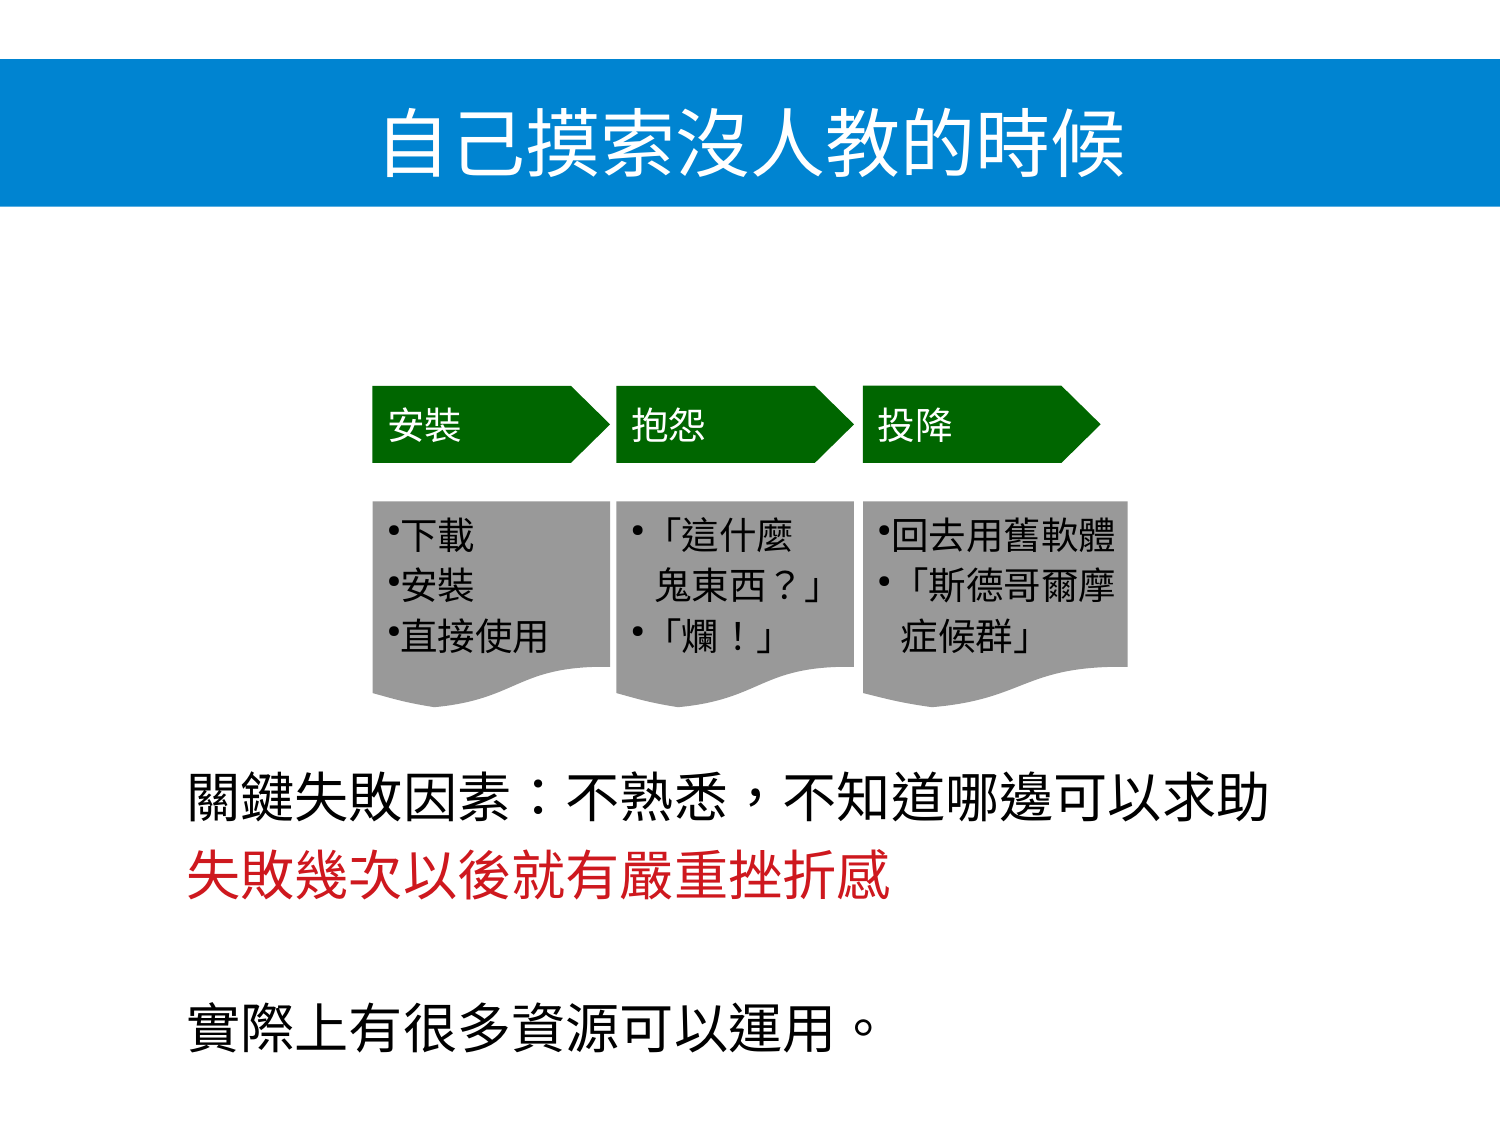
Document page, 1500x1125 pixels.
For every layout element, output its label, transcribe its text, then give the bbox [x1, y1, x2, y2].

text_box 回去用舊軟體 「斯德哥爾摩 症候群」 [863, 501, 1128, 708]
title 自己摸索沒人教的時候 [75, 44, 1425, 233]
text_box 關鍵失敗因素：不熟悉，不知道哪邊可以求助 失敗幾次以後就有嚴重挫折感 實際上有很多資源可以運用。 [171, 746, 1329, 1028]
text_box 抱怨 [616, 385, 854, 463]
text_box 安裝 [372, 385, 611, 463]
text_box 「這什麼 鬼東西？」 「爛！」 [616, 501, 854, 708]
text_box 下載 安裝 直接使用 [372, 501, 611, 708]
text_box 投降 [862, 385, 1101, 463]
